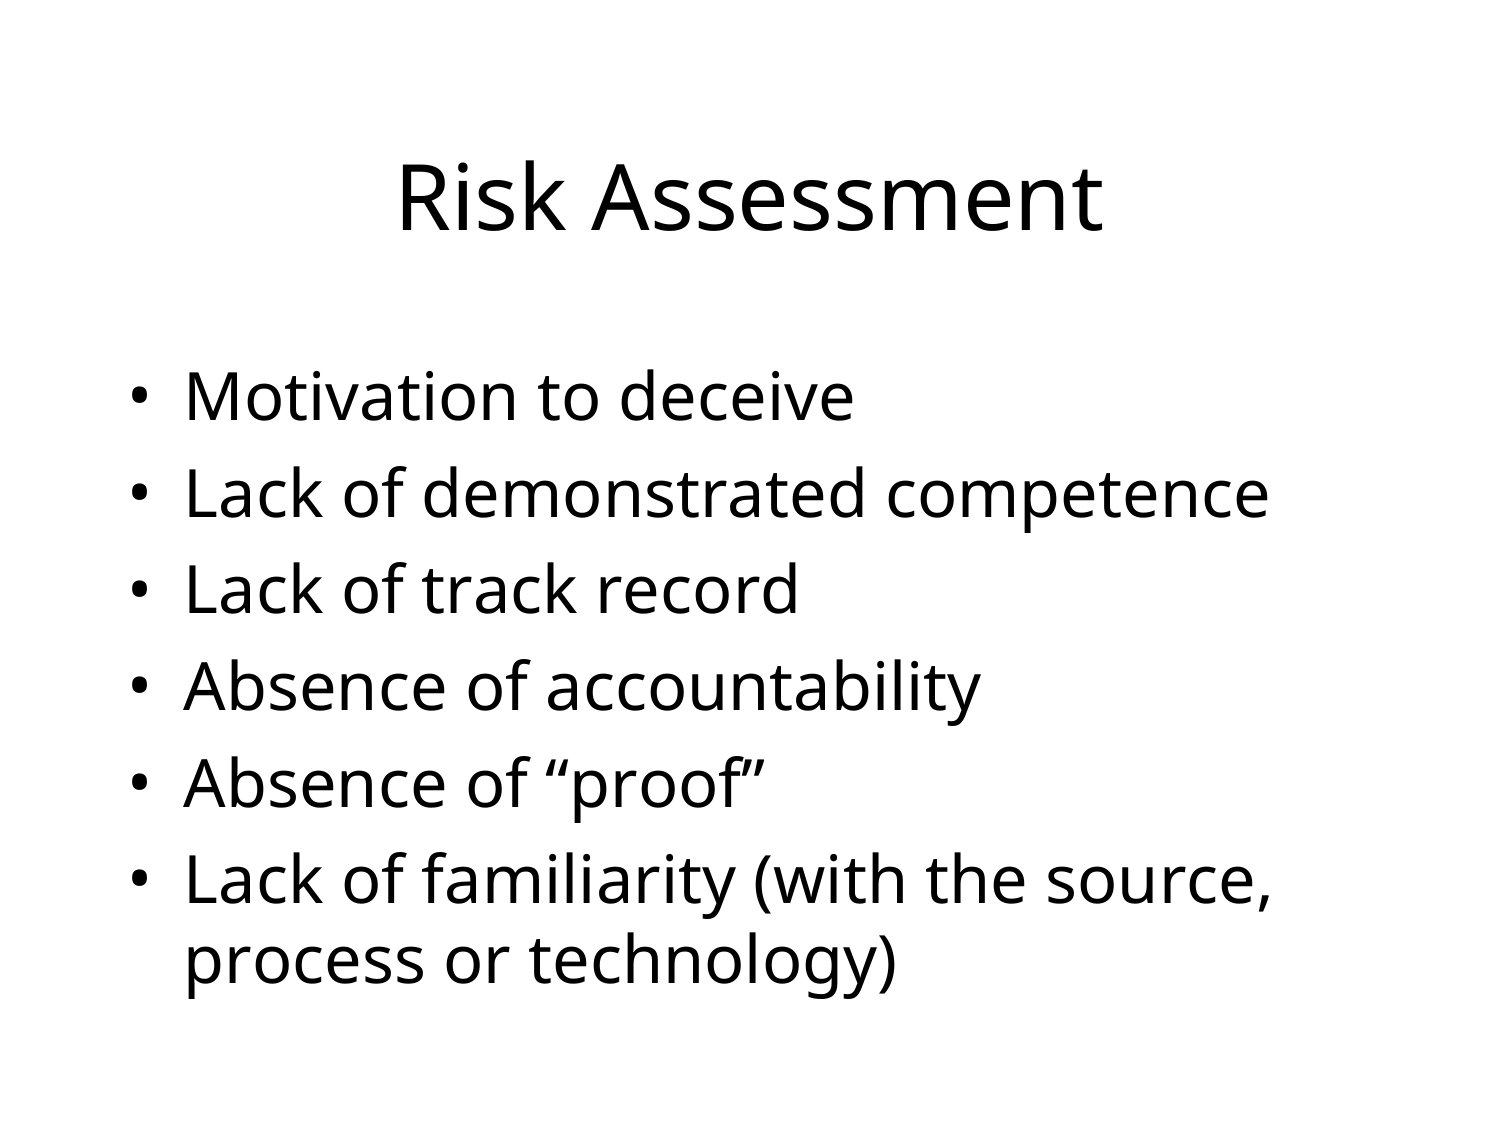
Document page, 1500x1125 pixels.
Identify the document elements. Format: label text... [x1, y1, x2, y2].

title Risk Assessment [112, 99, 1388, 249]
list Motivation to deceive Lack of demonstrated competence Lack of track record Absence of accountability Absence of “proof” Lack of familiarity (with the source, process or technology) [112, 249, 1388, 1005]
